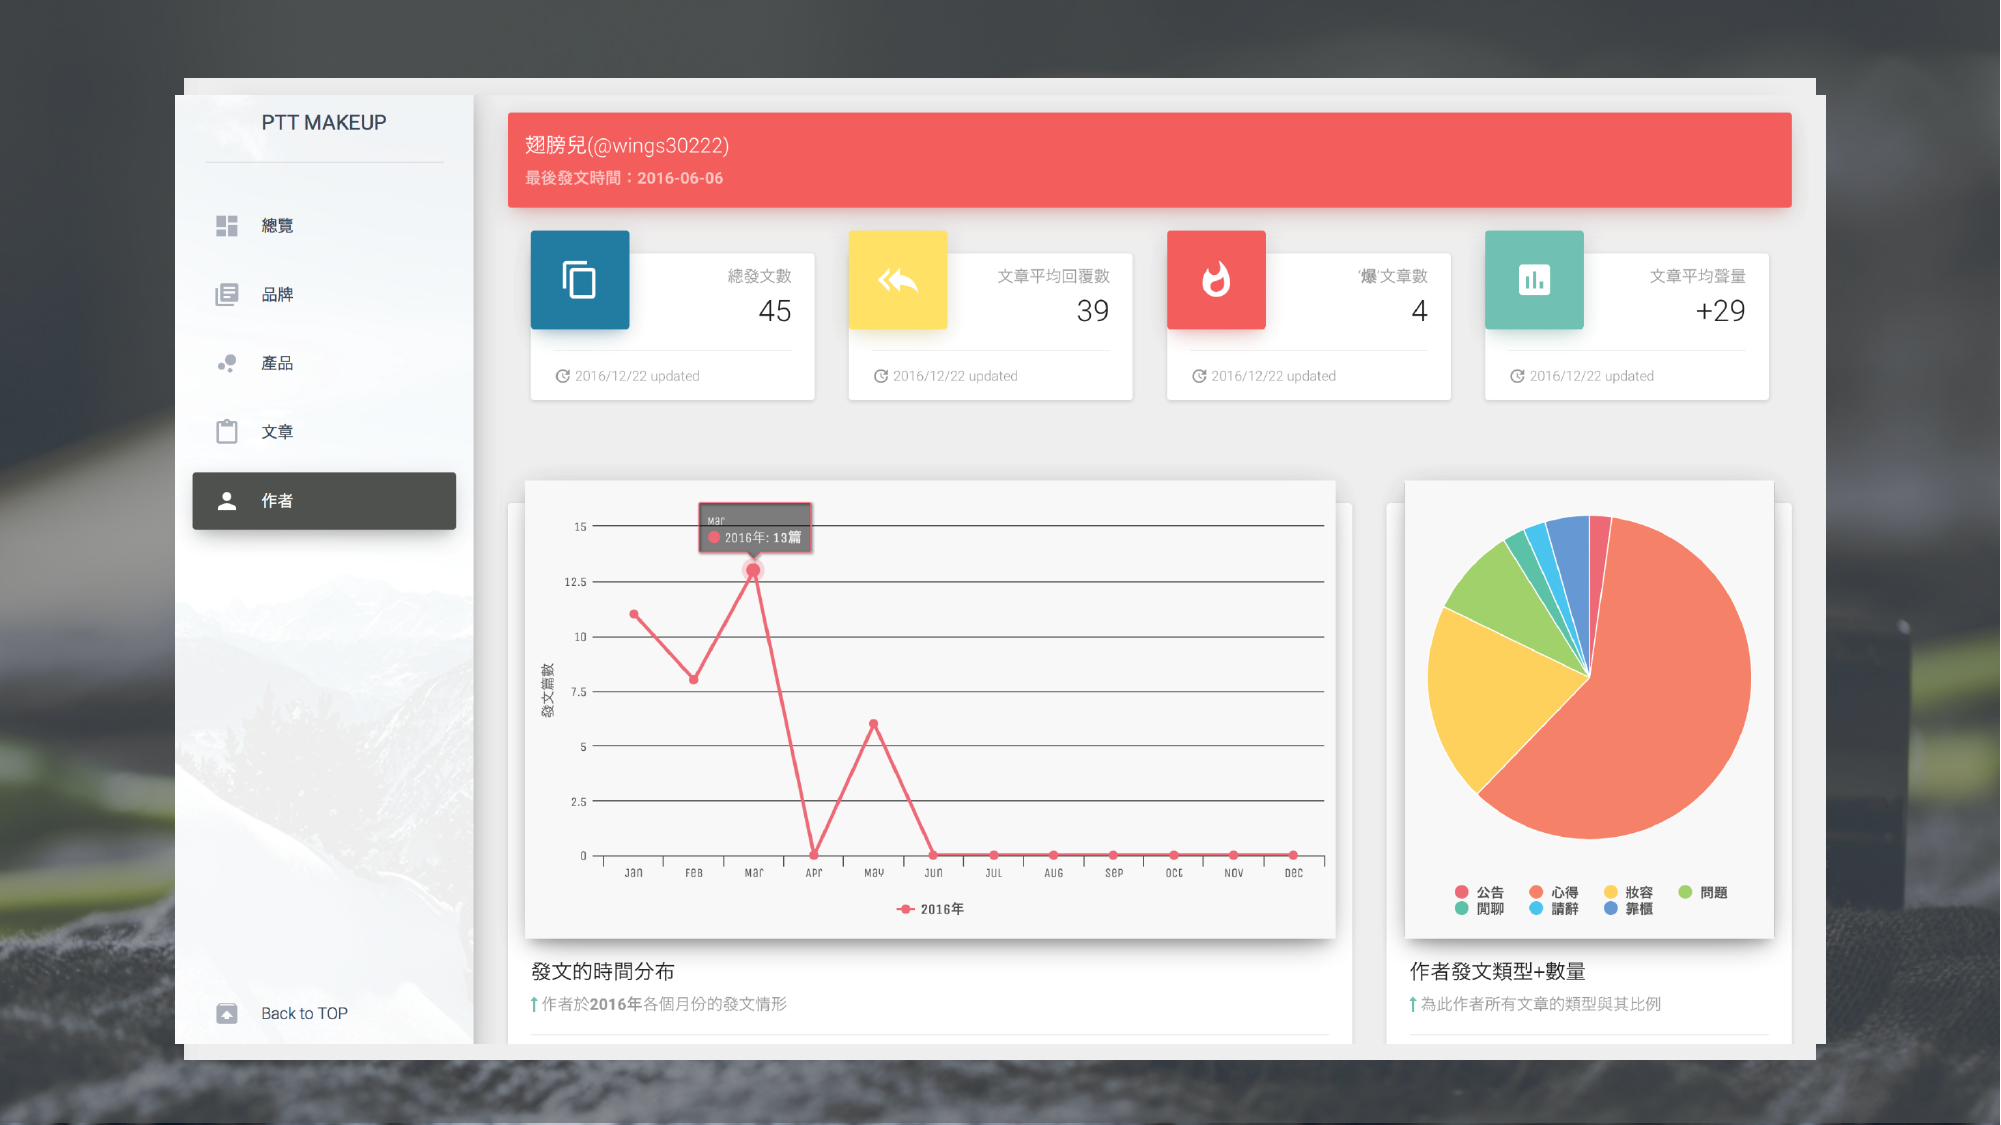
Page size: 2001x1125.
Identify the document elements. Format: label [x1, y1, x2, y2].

picture [175, 78, 1826, 1060]
text_box [0, 0, 2000, 1123]
